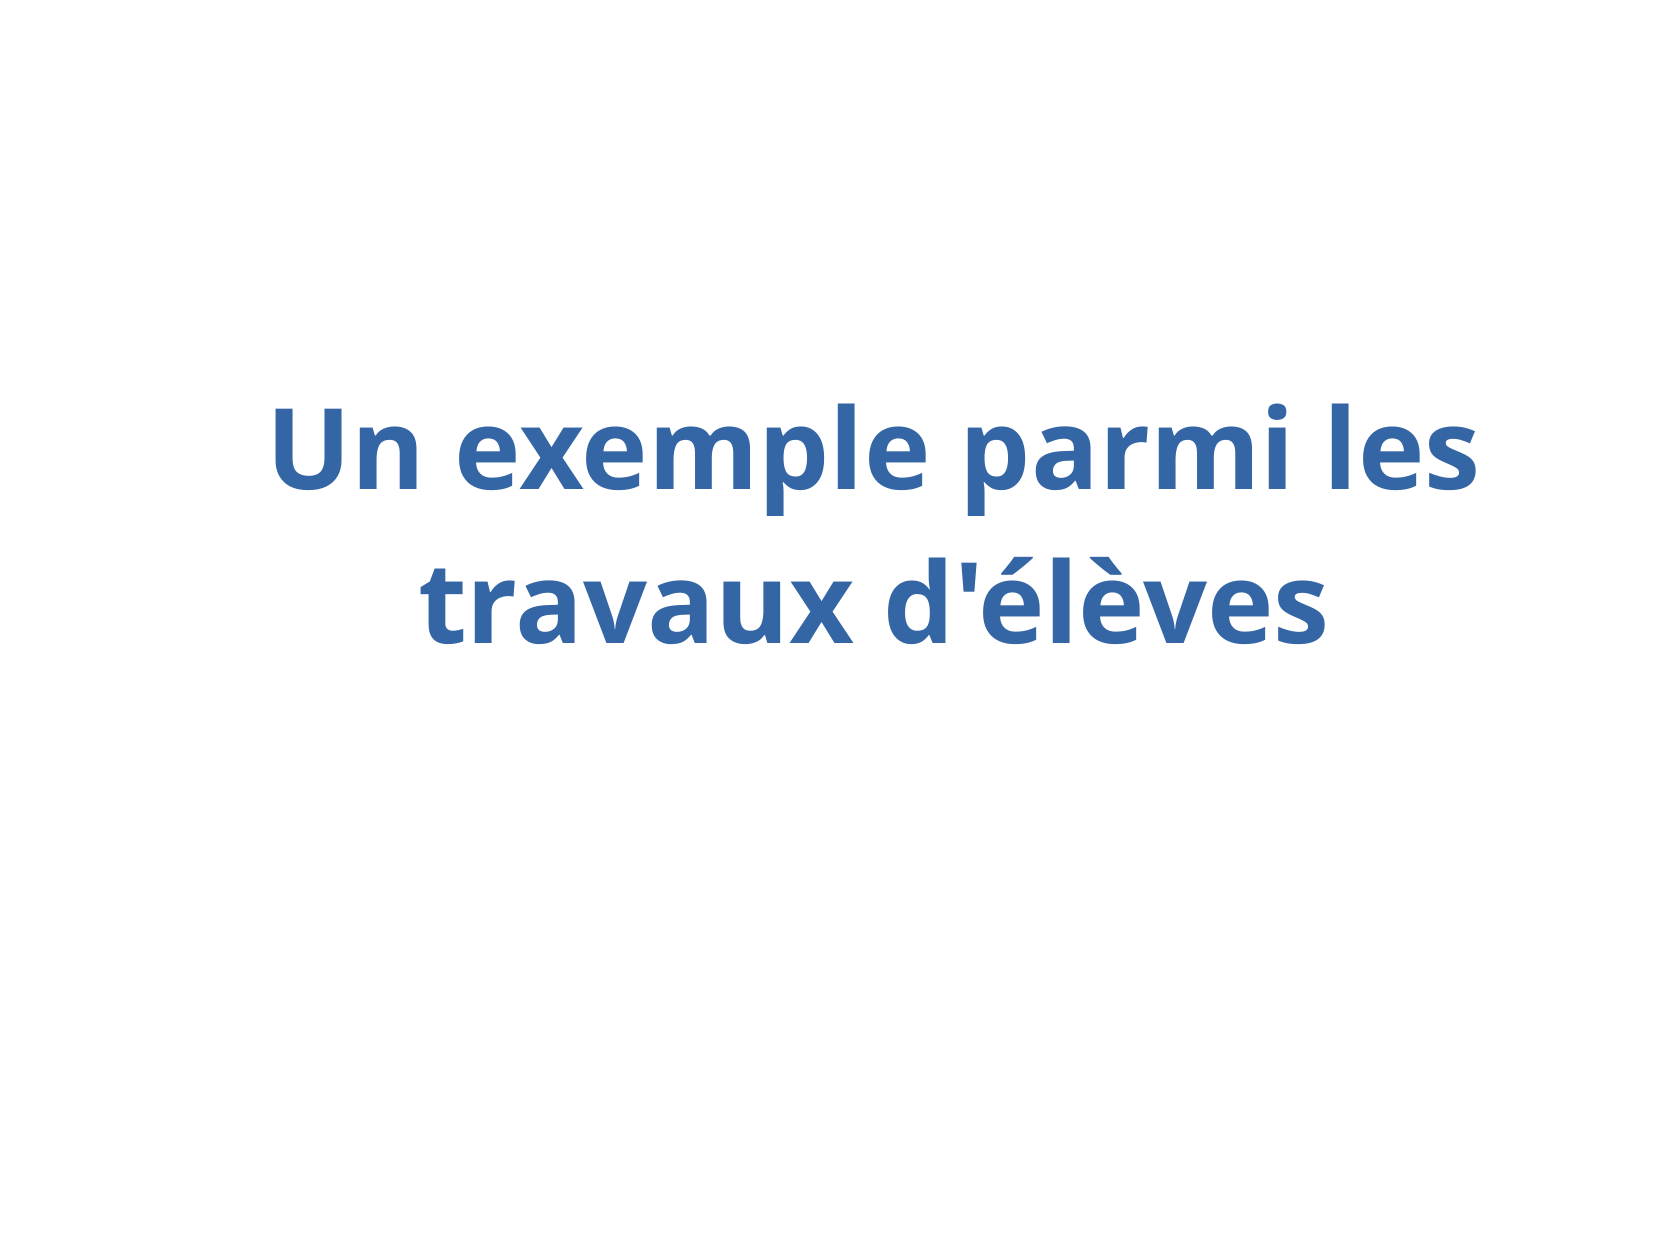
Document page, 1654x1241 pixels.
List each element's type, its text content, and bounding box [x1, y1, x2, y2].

title Un exemple parmi les travaux d'élèves [129, 366, 1619, 680]
